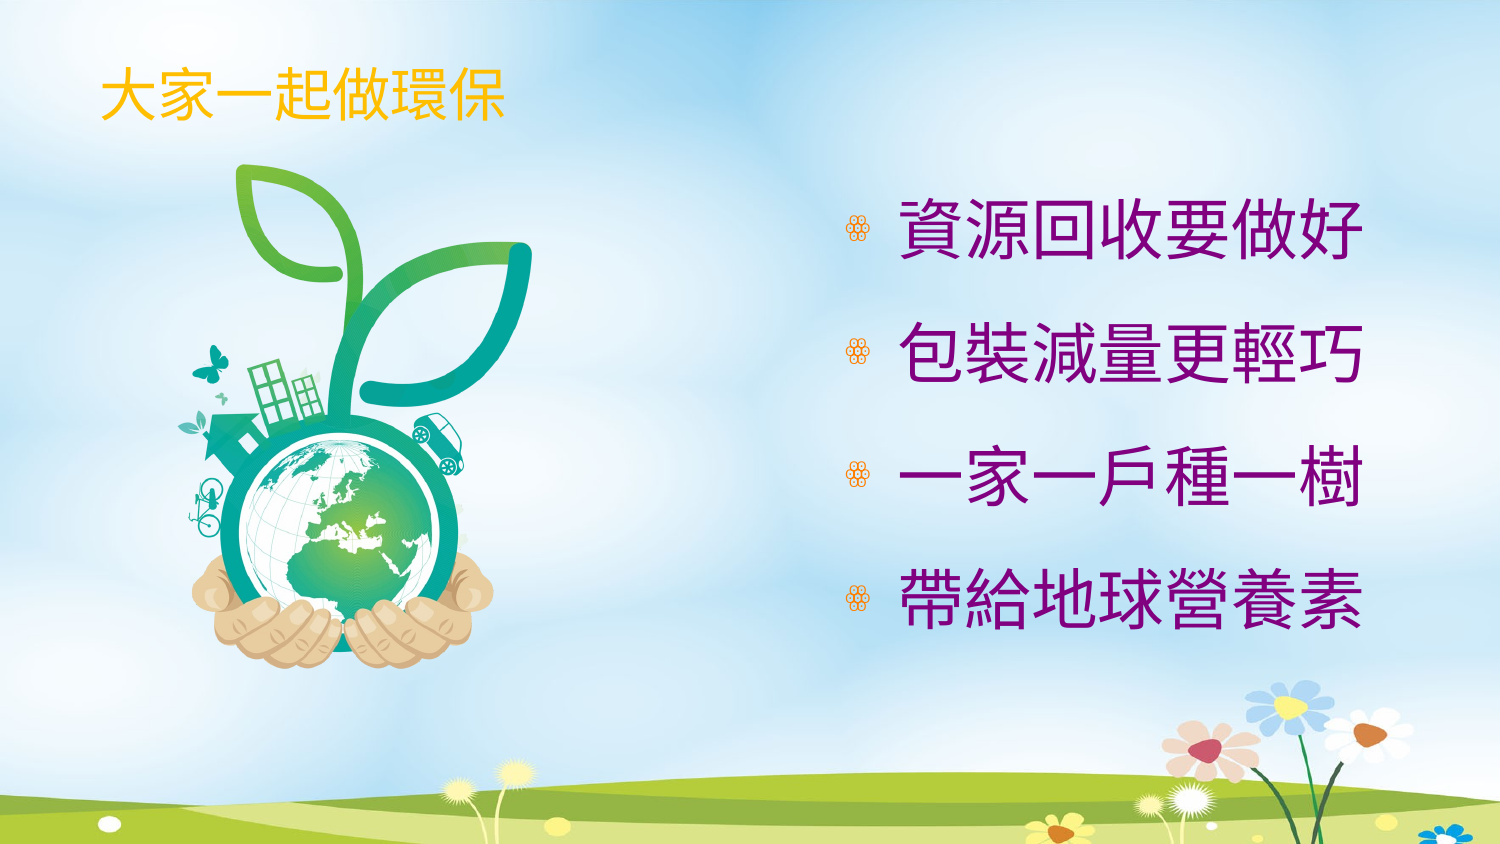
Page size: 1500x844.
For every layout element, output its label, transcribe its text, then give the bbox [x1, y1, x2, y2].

list 資源回收要做好 包裝減量更輕巧 一家一戶種一樹 帶給地球營養素 [826, 177, 1418, 667]
title 大家一起做環保 [75, 33, 532, 148]
picture [0, 0, 1500, 844]
